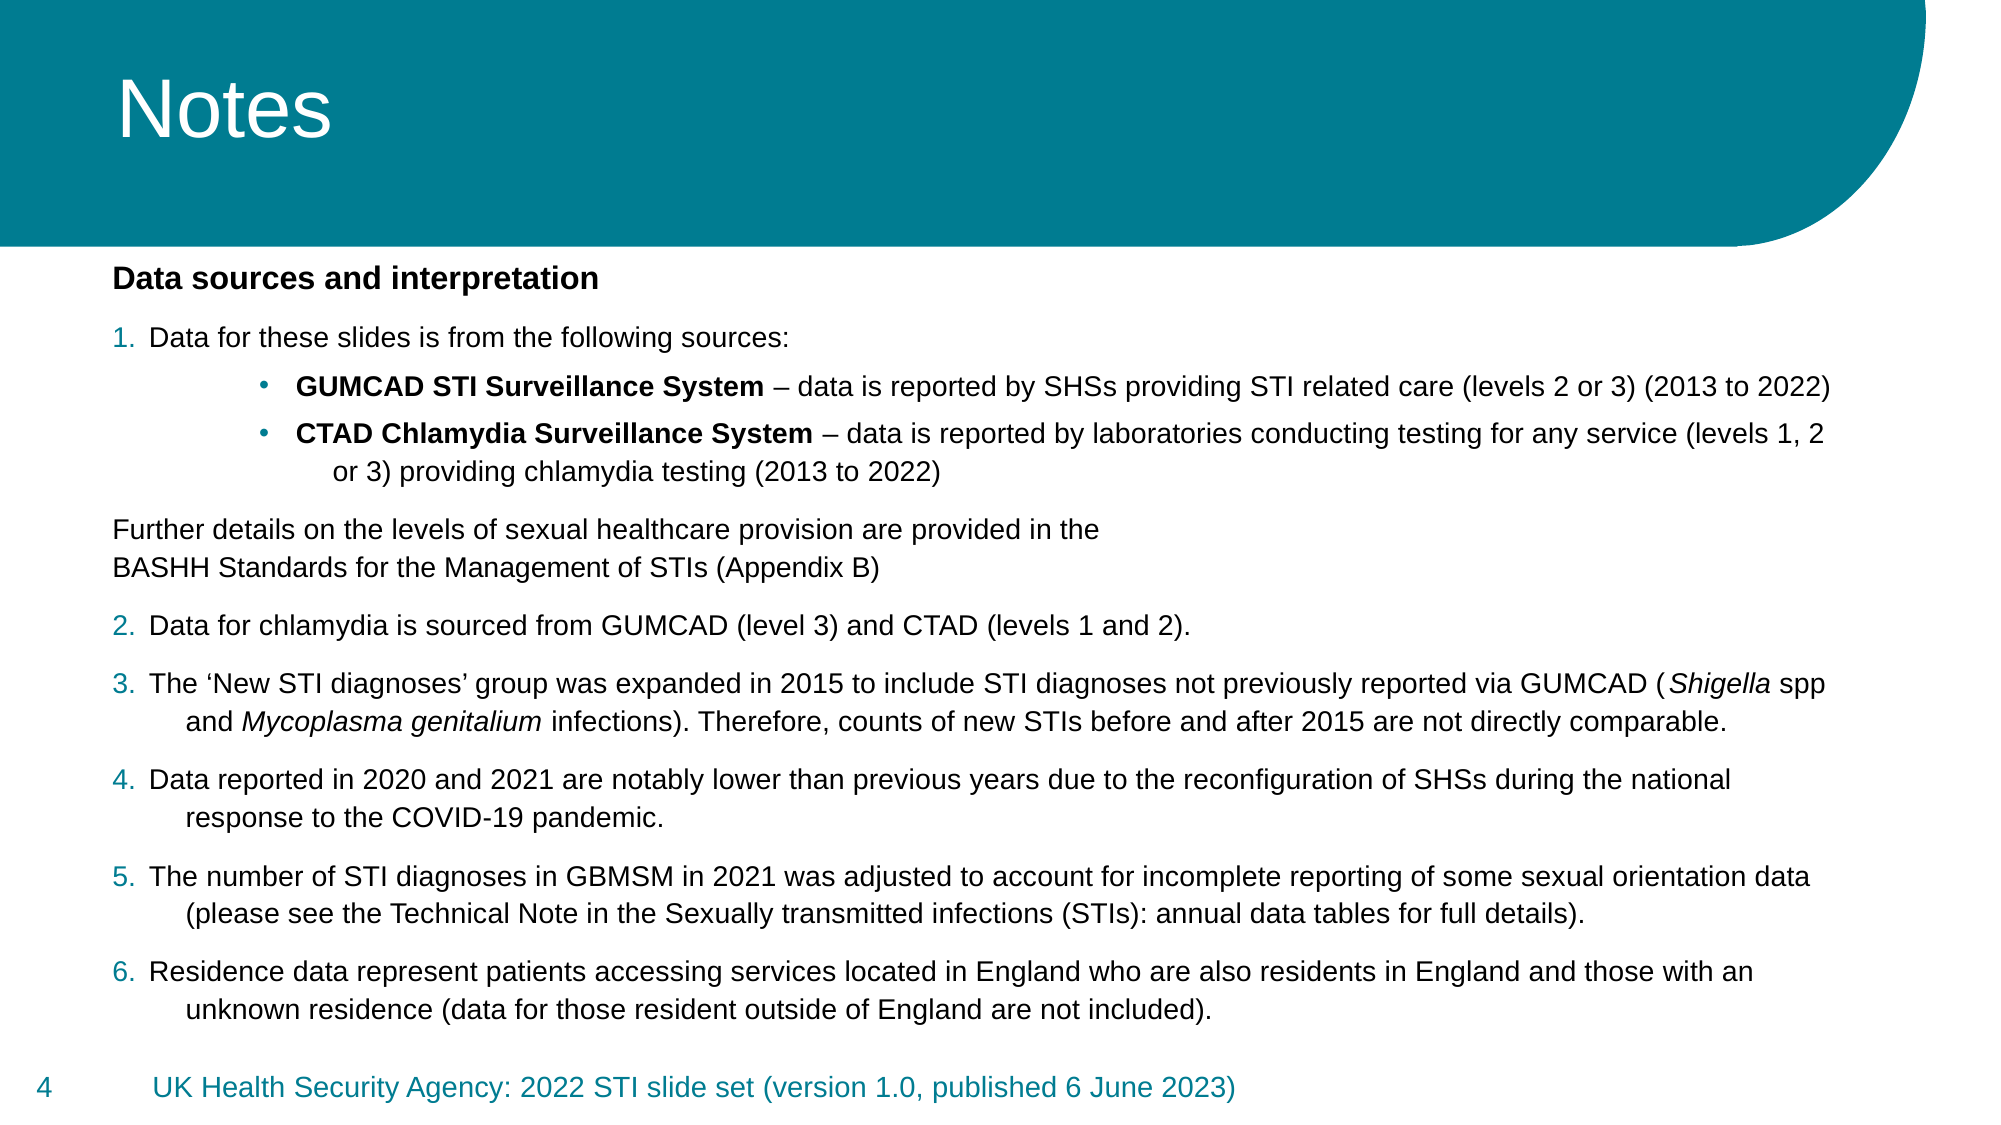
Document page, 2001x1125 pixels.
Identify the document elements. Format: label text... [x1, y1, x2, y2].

text_box [21, 1056, 120, 1117]
title Notes [101, 58, 825, 165]
list Data sources and interpretation Data for these slides is from the following sources: GUMCAD STI Surveillance System – data is reported by SHSs providing STI related care (levels 2 or 3) (2013 to 2022) CTAD Chlamydia Surveillance System – data is reported by laboratories conducting testing for any service (levels 1, 2 or 3) providing chlamydia testing (2013 to 2022) Further details on the levels of sexual healthcare provision are provided in the BASHH Standards for the Management of STIs (Appendix B) Data for chlamydia is sourced from GUMCAD (level 3) and CTAD (levels 1 and 2). The ‘New STI diagnoses’ group was expanded in 2015 to include STI diagnoses not previously reported via GUMCAD (Shigella spp and Mycoplasma genitalium infections). Therefore, counts of new STIs before and after 2015 are not directly comparable. Data reported in 2020 and 2021 are notably lower than previous years due to the reconfiguration of SHSs during the national response to the COVID-19 pandemic. The number of STI diagnoses in GBMSM in 2021 was adjusted to account for incomplete reporting of some sexual orientation data (please see the Technical Note in the Sexually transmitted infections (STIs): annual data tables for full details). Residence data represent patients accessing services located in England who are also residents in England and those with an unknown residence (data for those resident outside of England are not included). [97, 245, 1866, 1057]
text_box UK Health Security Agency: 2022 STI slide set (version 1.0, published 6 June 2023) [137, 1057, 1780, 1116]
